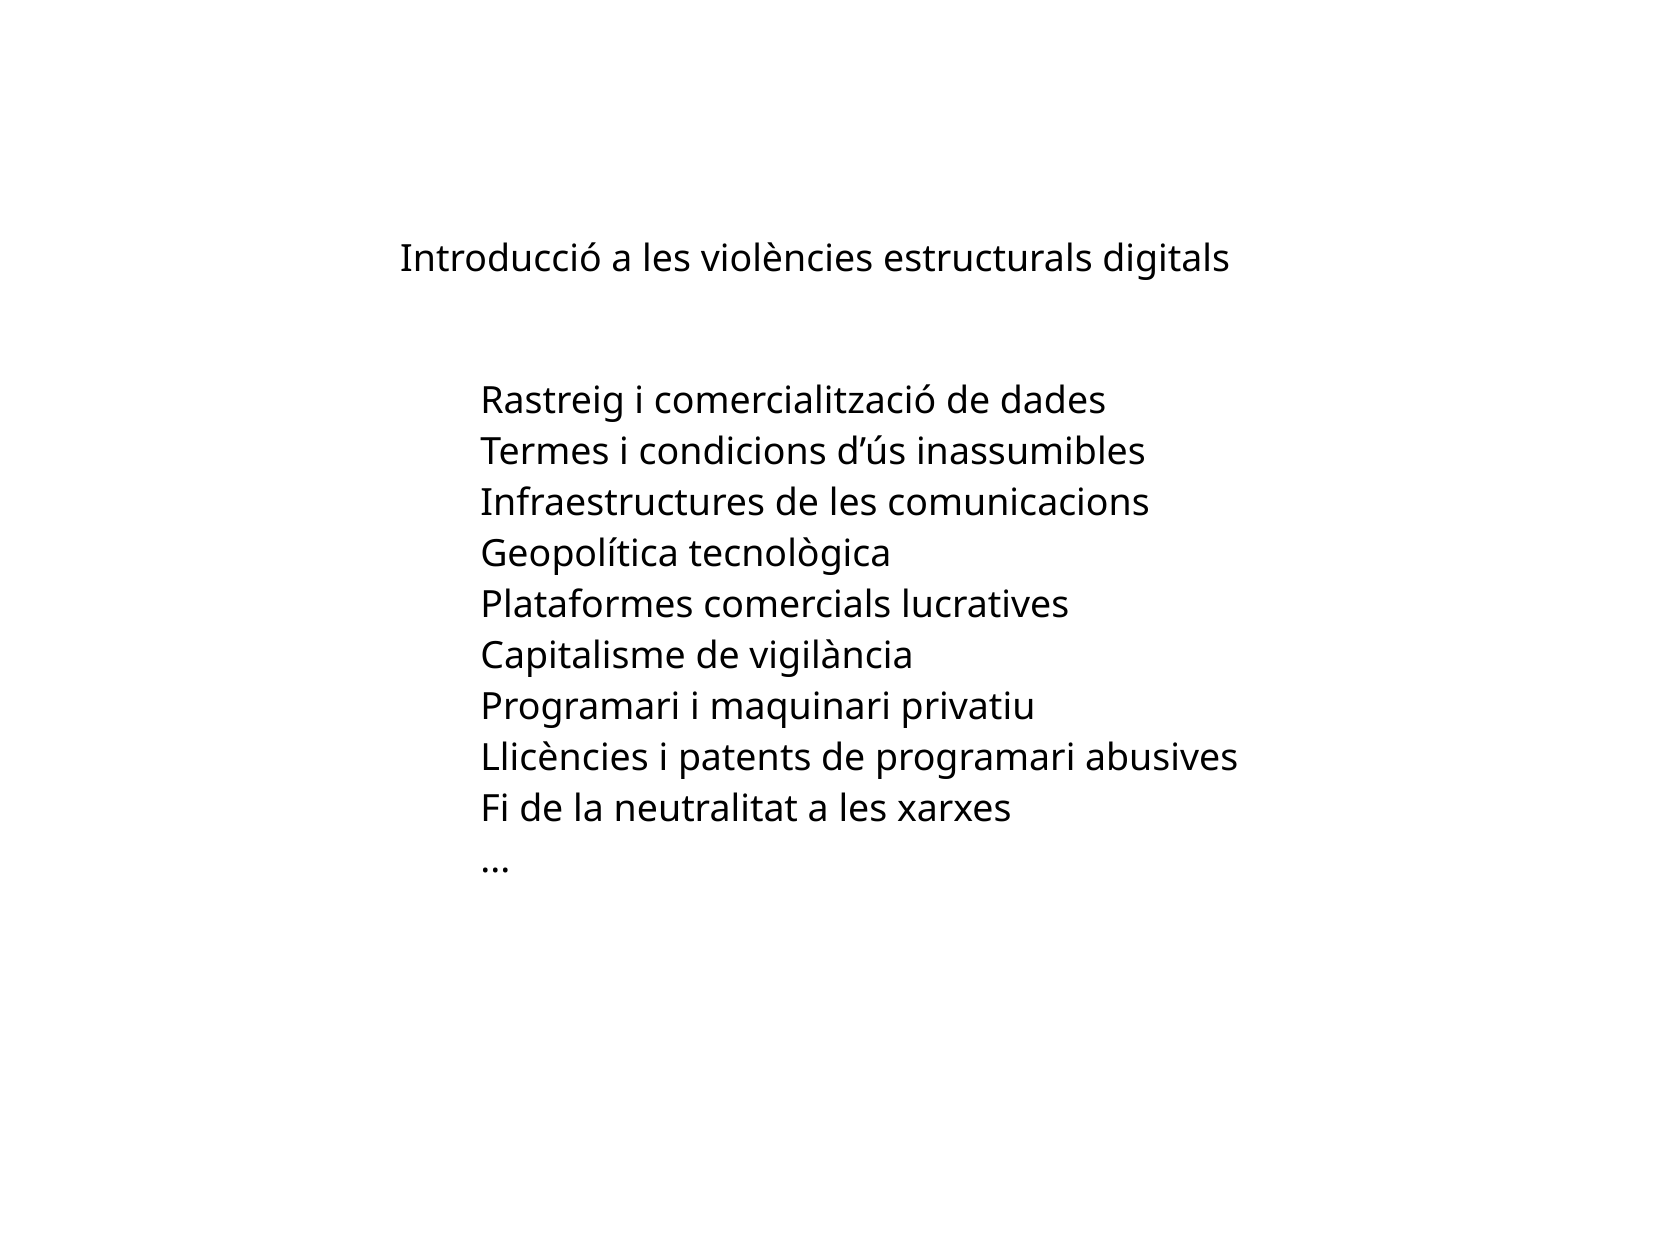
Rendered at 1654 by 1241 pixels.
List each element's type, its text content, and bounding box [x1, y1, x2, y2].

text_box Introducció a les violències estructurals digitals [385, 224, 1343, 291]
text_box Rastreig i comercialització de dades Termes i condicions d’ús inassumibles Infraestructures de les comunicacions Geopolítica tecnològica Plataformes comercials lucratives Capitalisme de vigilància Programari i maquinari privatiu Llicències i patents de programari abusives Fi de la neutralitat a les xarxes ... [465, 366, 1217, 943]
